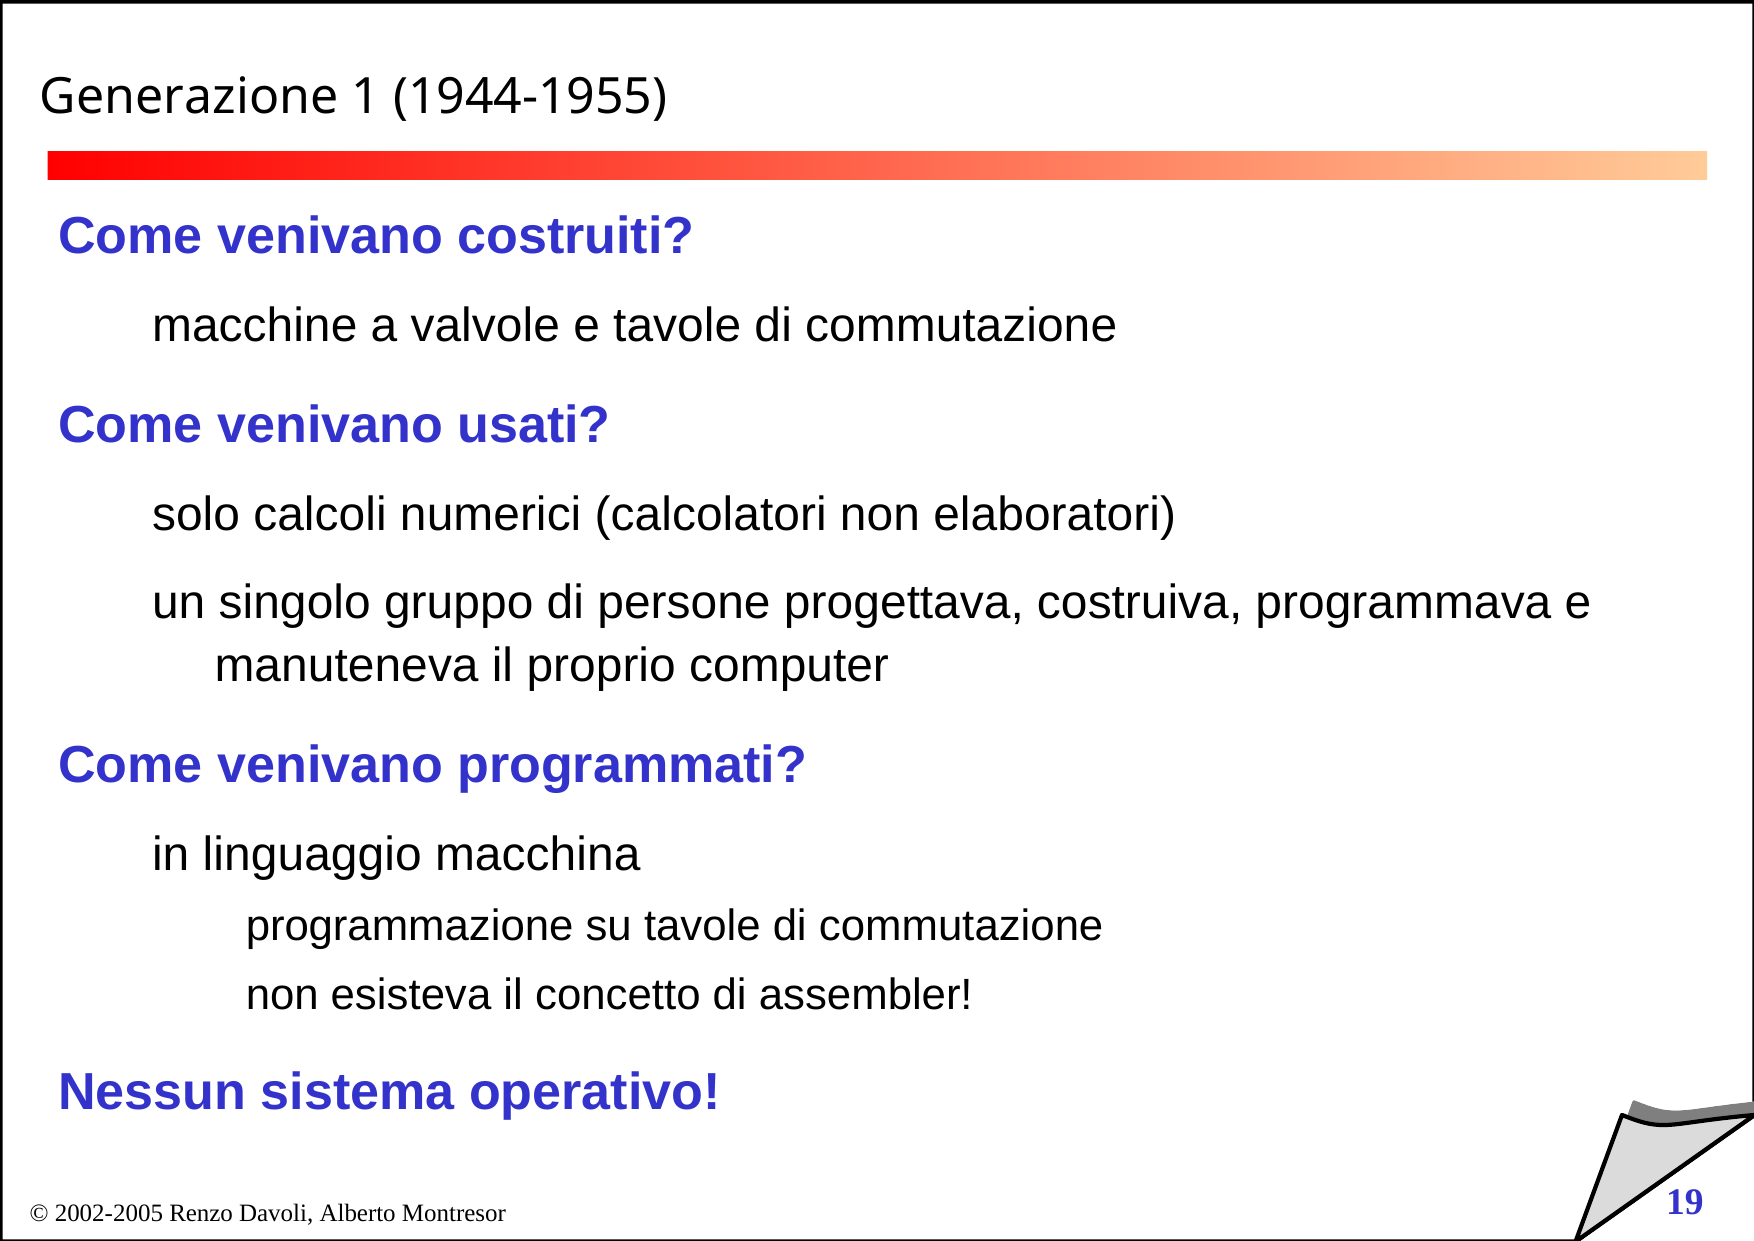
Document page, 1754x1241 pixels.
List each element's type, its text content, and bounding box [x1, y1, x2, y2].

list Come venivano costruiti? macchine a valvole e tavole di commutazione Come venivano usati? solo calcoli numerici (calcolatori non elaboratori) un singolo gruppo di persone progettava, costruiva, programmava e manuteneva il proprio computer Come venivano programmati? in linguaggio macchina programmazione su tavole di commutazione non esisteva il concetto di assembler! Nessun sistema operativo! [58, 206, 1696, 1129]
title Generazione 1 (1944-1955) [40, 49, 1713, 144]
